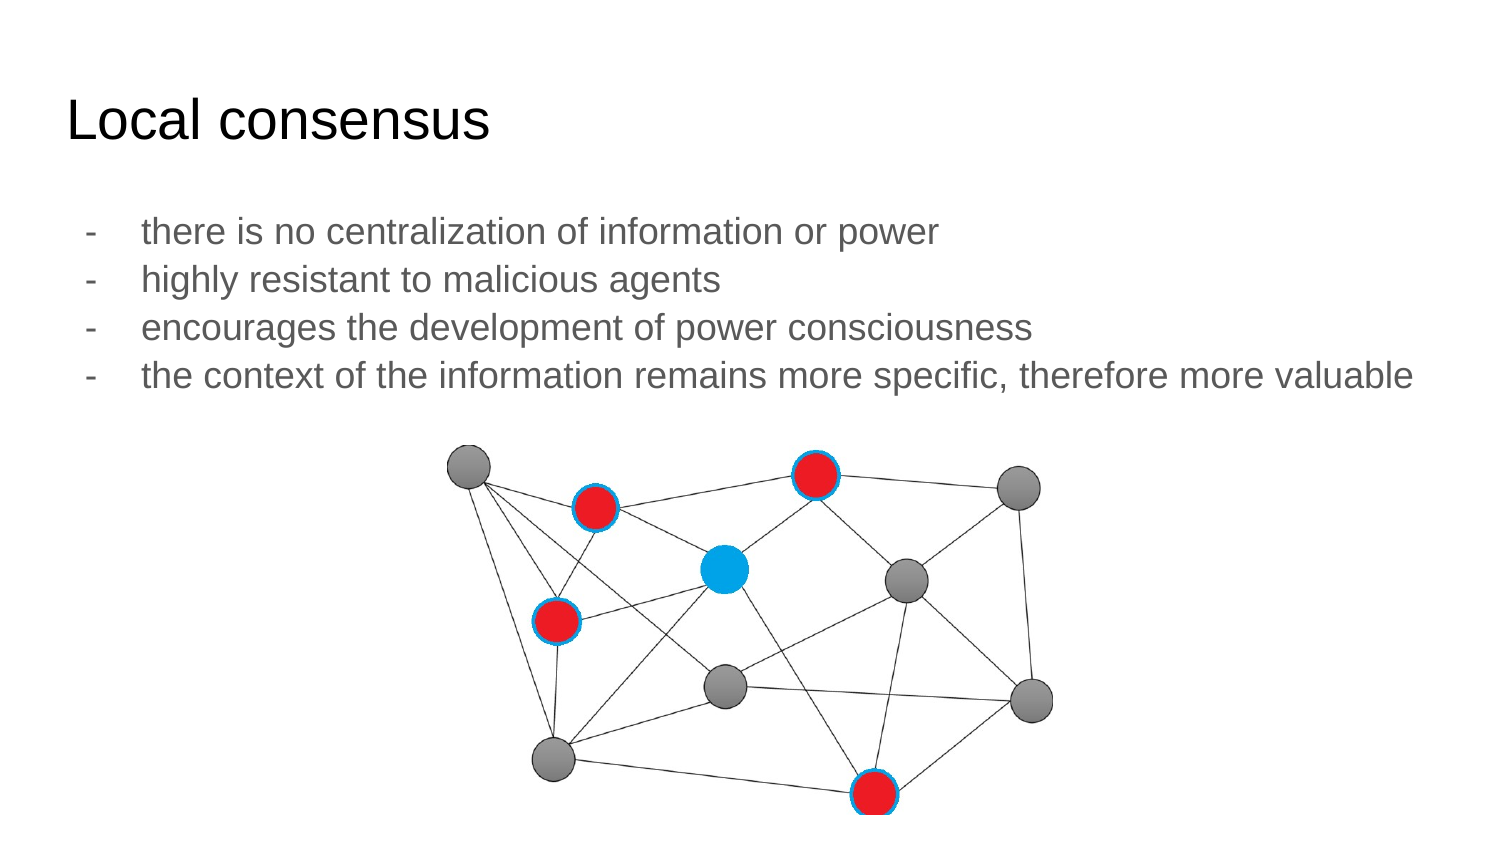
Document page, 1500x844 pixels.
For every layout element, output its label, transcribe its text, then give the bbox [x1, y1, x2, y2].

list there is no centralization of information or power highly resistant to malicious agents encourages the development of power consciousness the context of the information remains more specific, therefore more valuable [51, 189, 1449, 750]
picture [853, 772, 896, 815]
title Local consensus [51, 72, 1449, 167]
picture [447, 445, 1053, 815]
